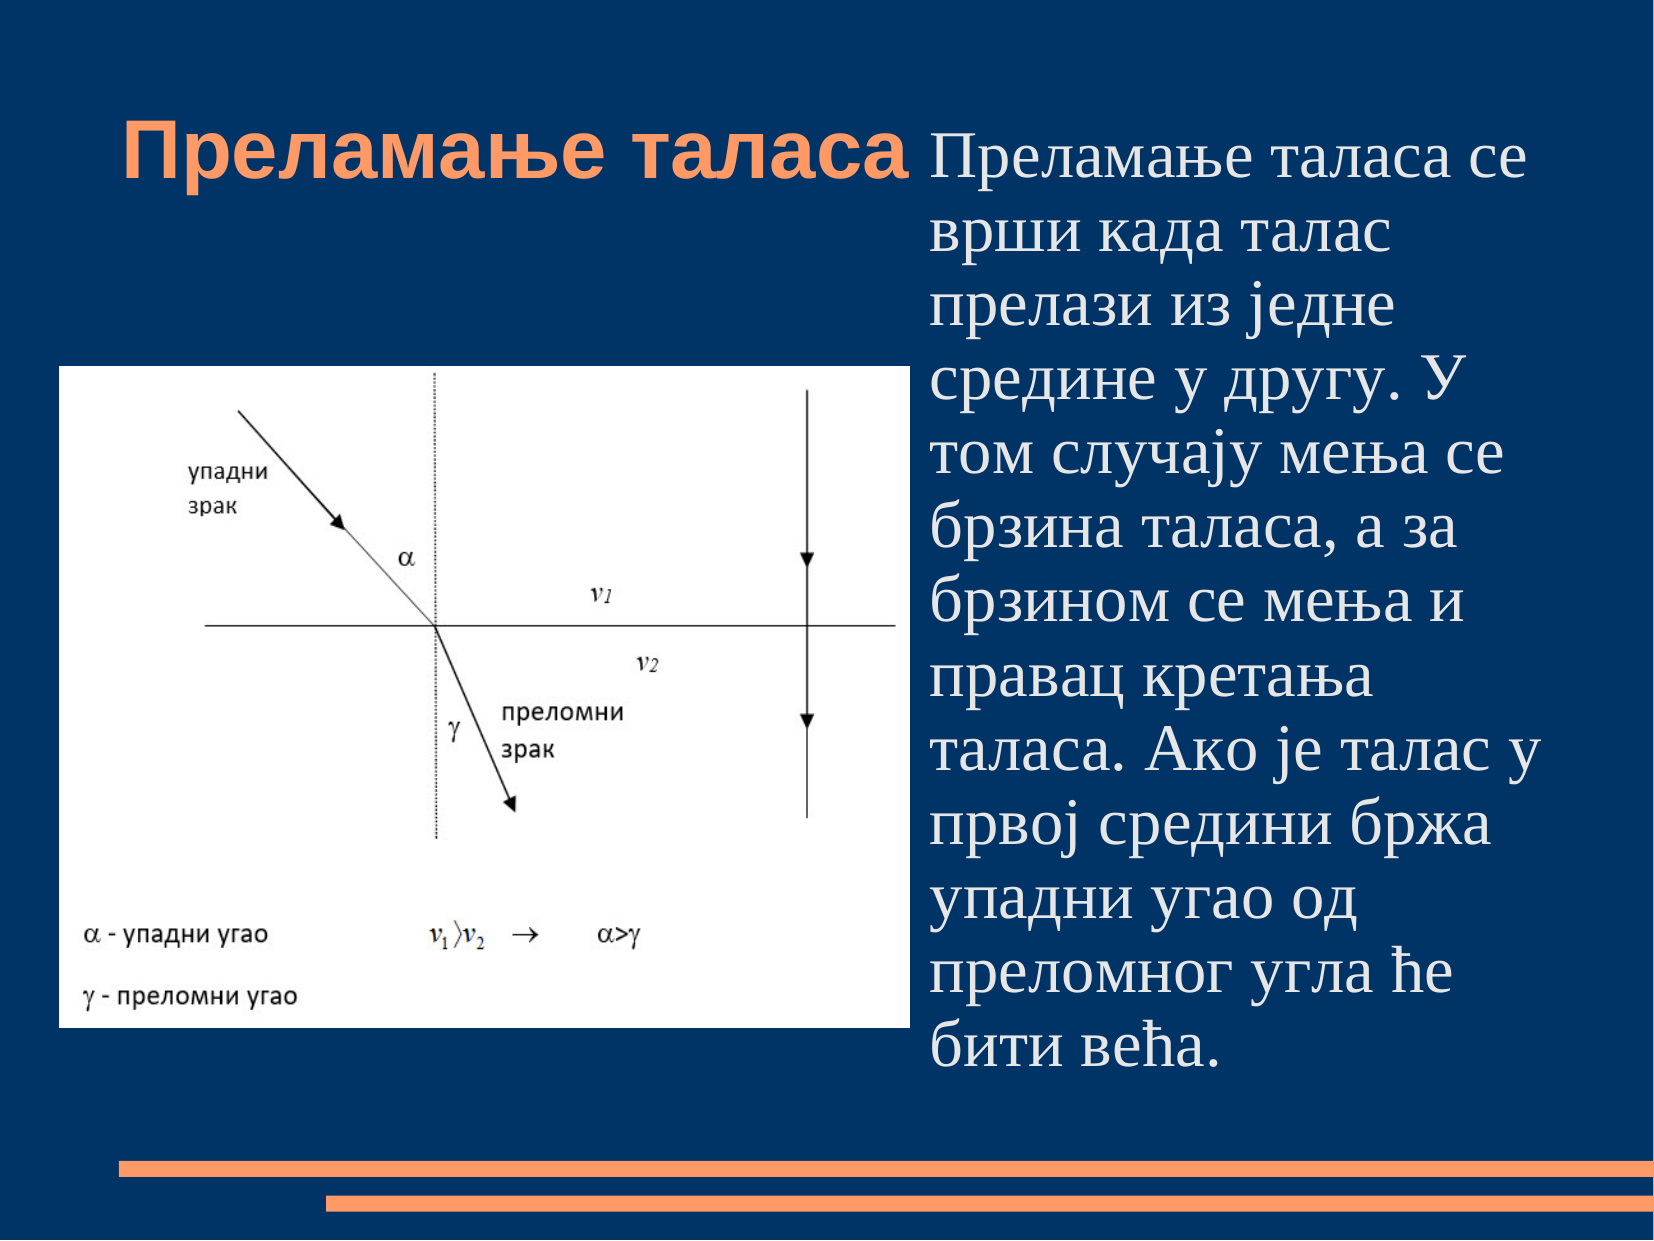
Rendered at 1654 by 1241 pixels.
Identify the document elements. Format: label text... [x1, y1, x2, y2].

list Преламање таласа се врши када талас прелази из једне средине у другу. У том случају мења се брзина таласа, а за брзином се мења и правац кретања таласа. Ако је талас у првој средини бржа упадни угао од преломног угла ће бити већа. [858, 118, 1562, 1132]
title Преламање таласа [121, 46, 1534, 254]
picture [59, 366, 858, 1028]
